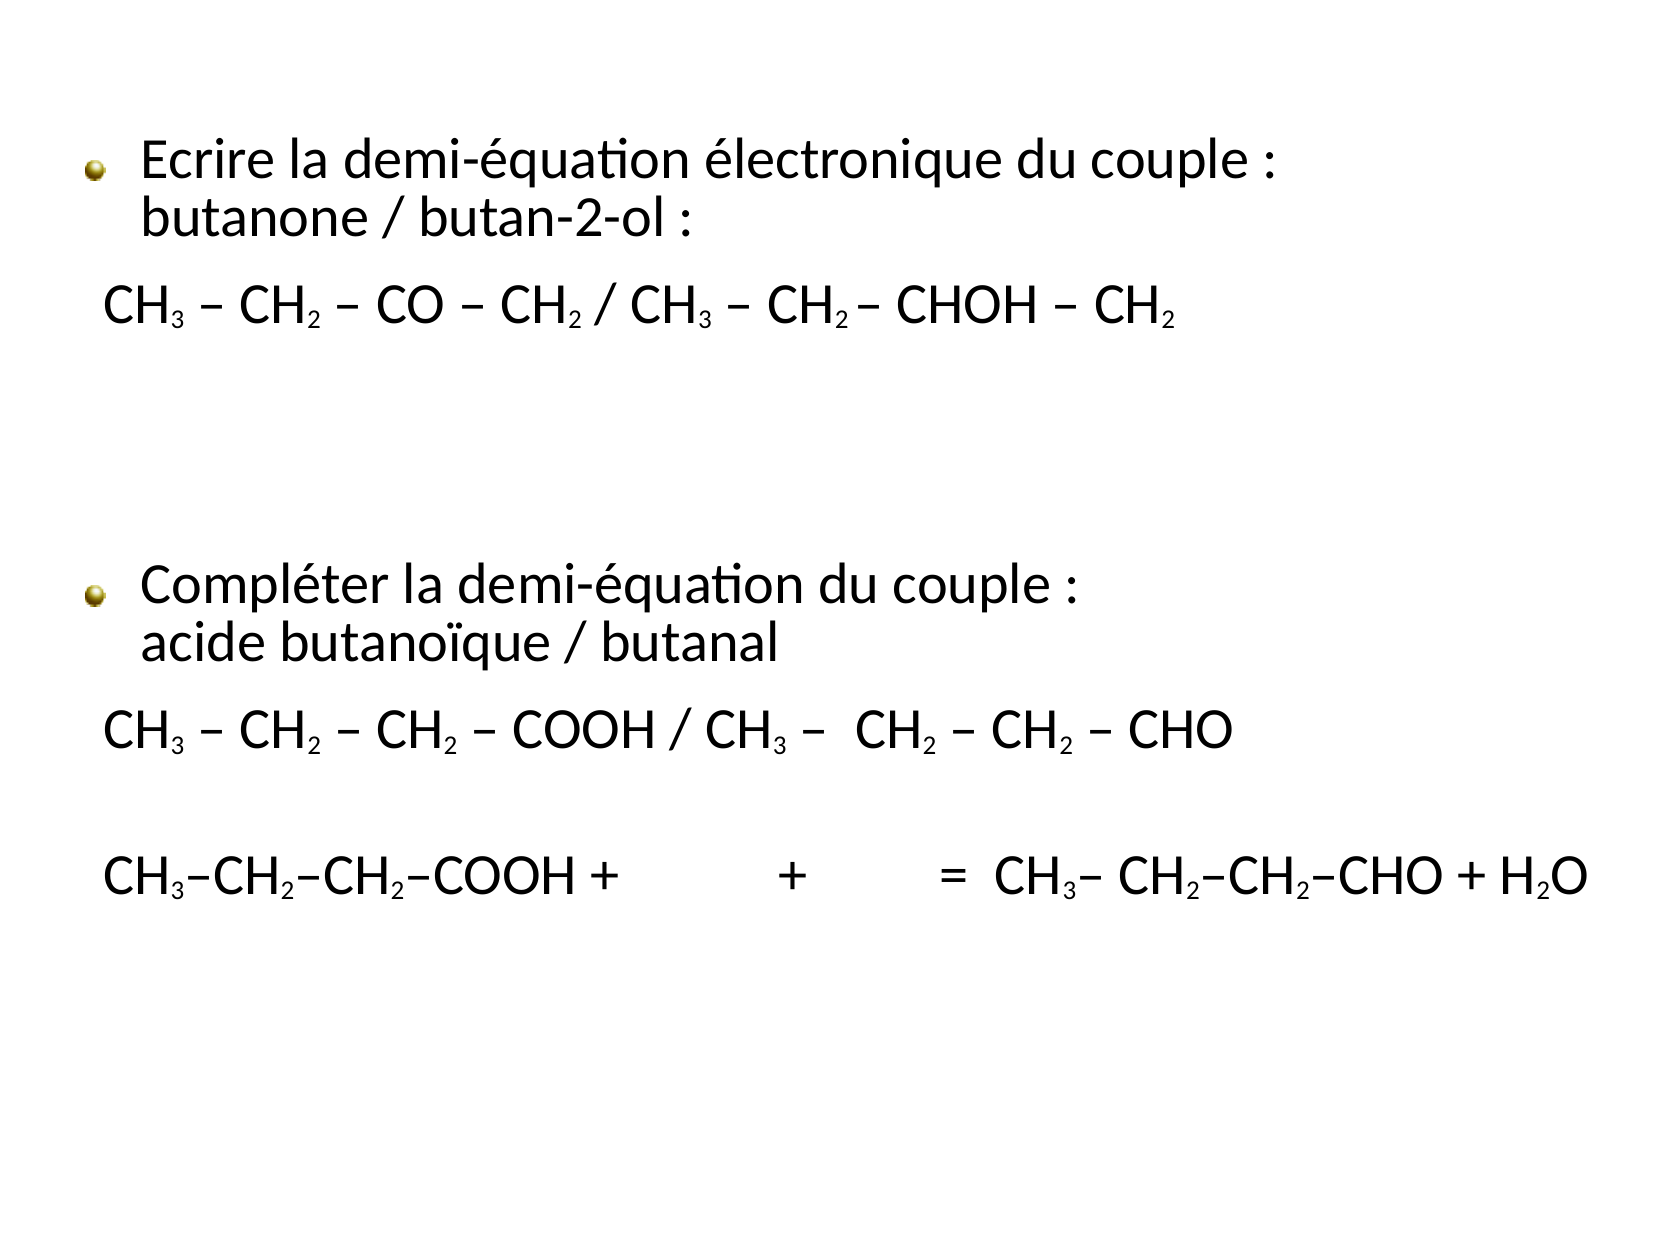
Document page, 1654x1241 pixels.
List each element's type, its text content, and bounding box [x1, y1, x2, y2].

text_box Compléter la demi-équation du couple : acide butanoïque / butanal CH3 – CH2 – CH2 – COOH / CH3 – CH2 – CH2 – CHO CH3–CH2–CH2–COOH + + = CH3– CH2–CH2–CHO + H2O [88, 552, 1625, 1066]
picture [85, 585, 106, 607]
text_box Ecrire la demi-équation électronique du couple : butanone / butan-2-ol : CH3 – CH2 – CO – CH2 / CH3 – CH2 – CHOH – CH2 [88, 126, 1625, 552]
picture [85, 160, 106, 182]
